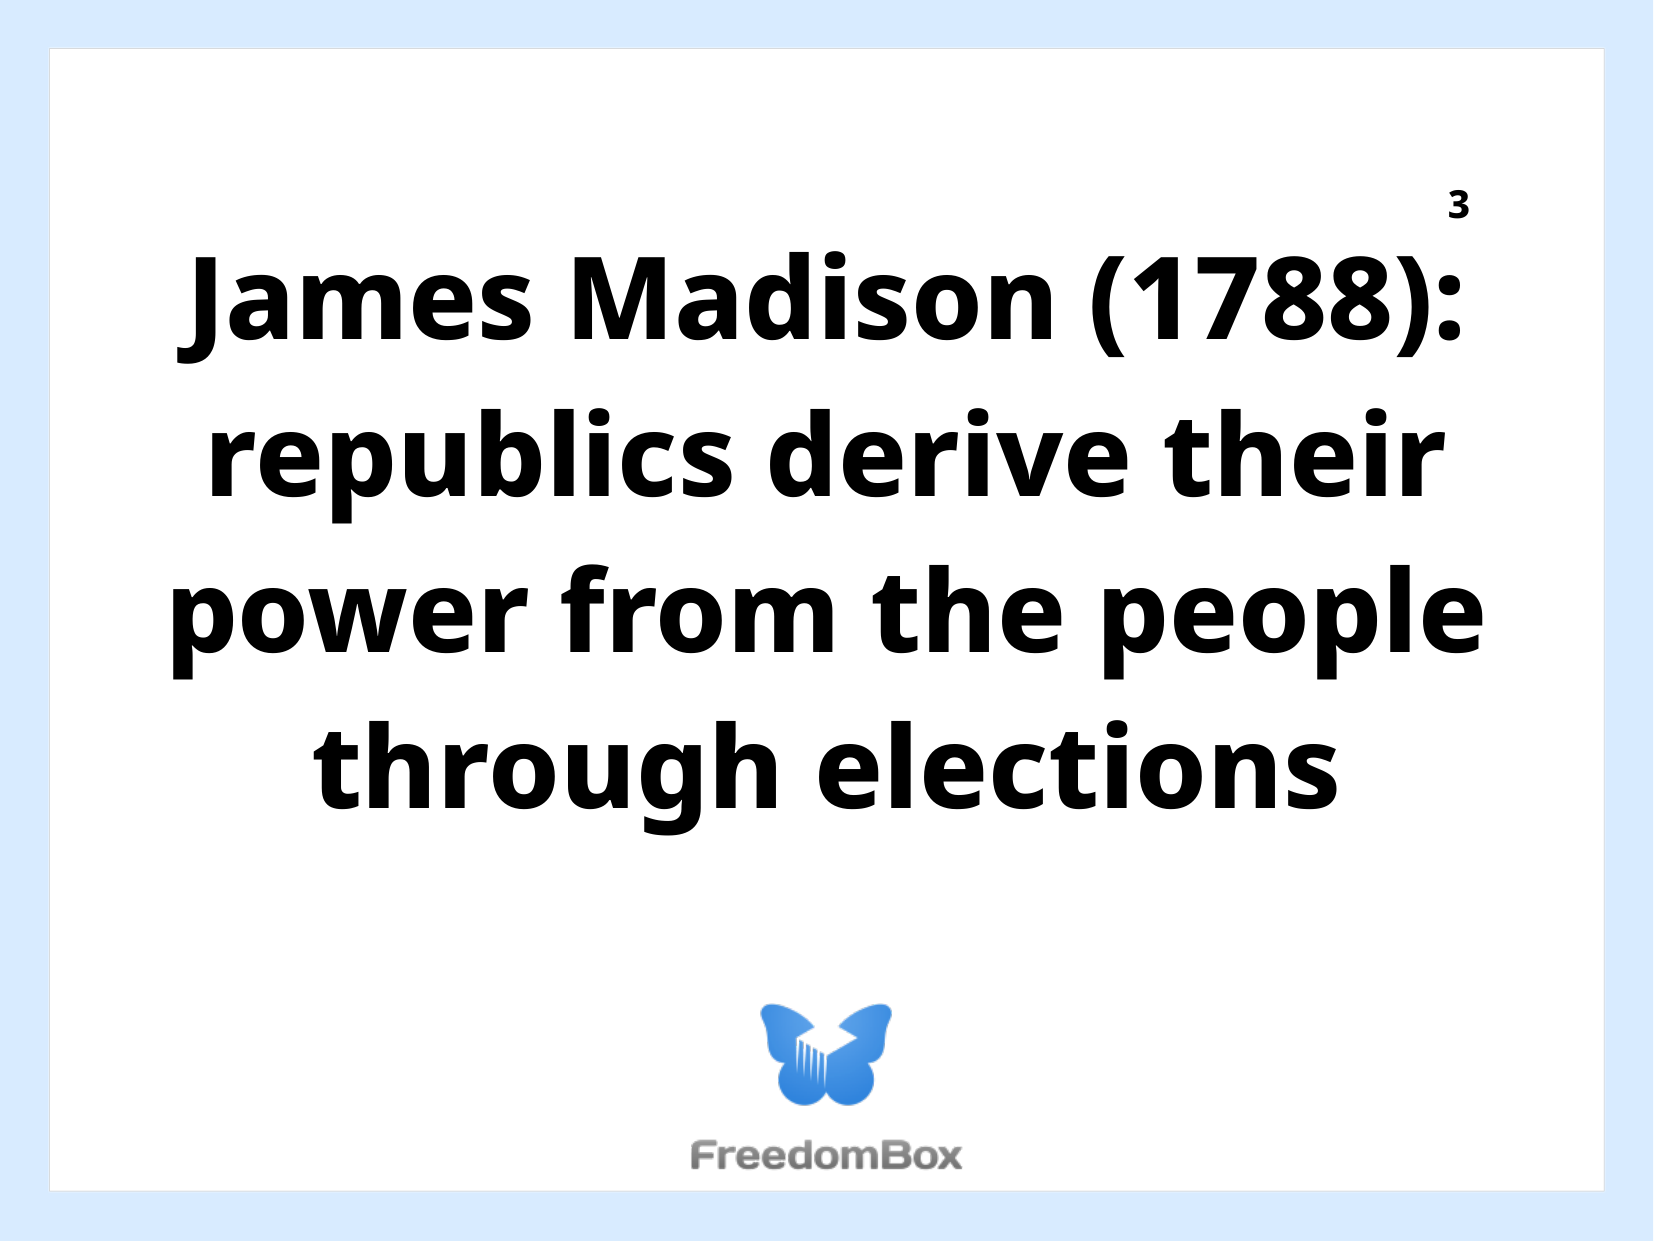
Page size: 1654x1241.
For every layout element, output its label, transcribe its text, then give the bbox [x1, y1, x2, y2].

subtitle James Madison (1788): republics derive their power from the people through elections [82, 49, 1571, 1010]
picture [0, 0, 1654, 1241]
text_box 3 [1433, 174, 1486, 256]
